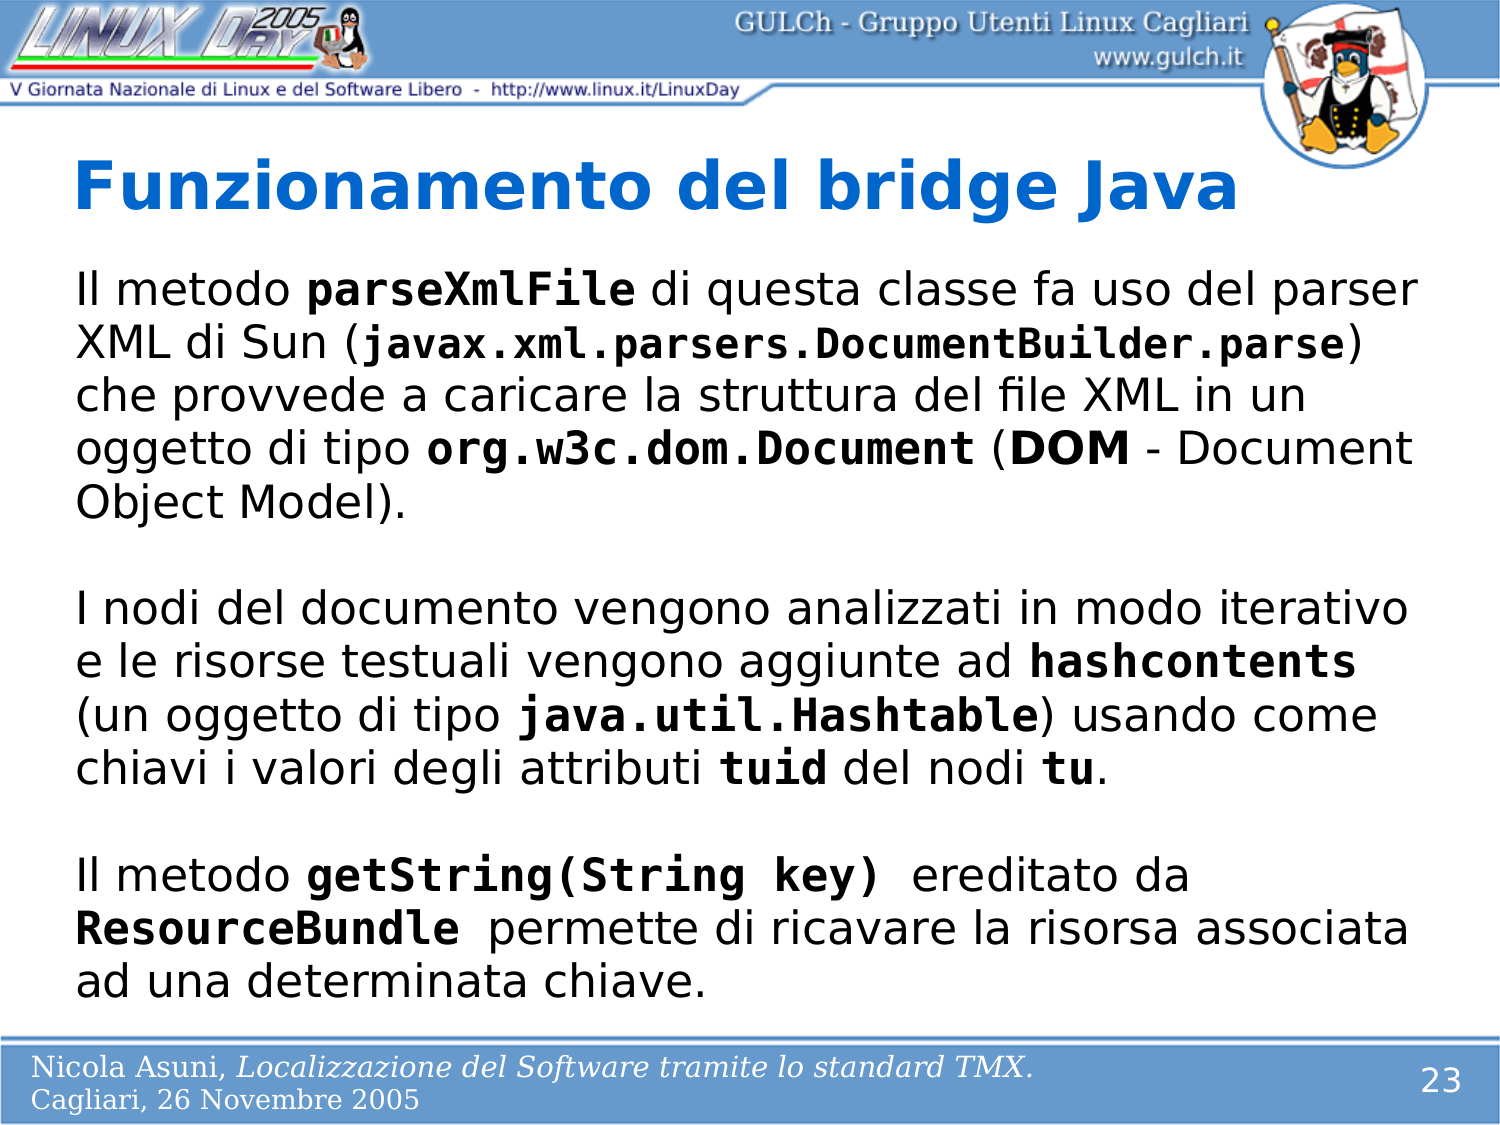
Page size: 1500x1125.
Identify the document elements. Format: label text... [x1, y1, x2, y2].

text_box Funzionamento del bridge Java [72, 147, 1242, 225]
text_box Il metodo parseXmlFile di questa classe fa uso del parser XML di Sun (javax.xml.parsers.DocumentBuilder.parse) che provvede a caricare la struttura del file XML in un oggetto di tipo org.w3c.dom.Document (DOM - Document Object Model). I nodi del documento vengono analizzati in modo iterativo e le risorse testuali vengono aggiunte ad hashcontents (un oggetto di tipo java.util.Hashtable) usando come chiavi i valori degli attributi tuid del nodi tu. Il metodo getString(String key) ereditato da ResourceBundle permette di ricavare la risorsa associata ad una determinata chiave. [75, 262, 1426, 1009]
picture [0, 0, 1500, 1125]
